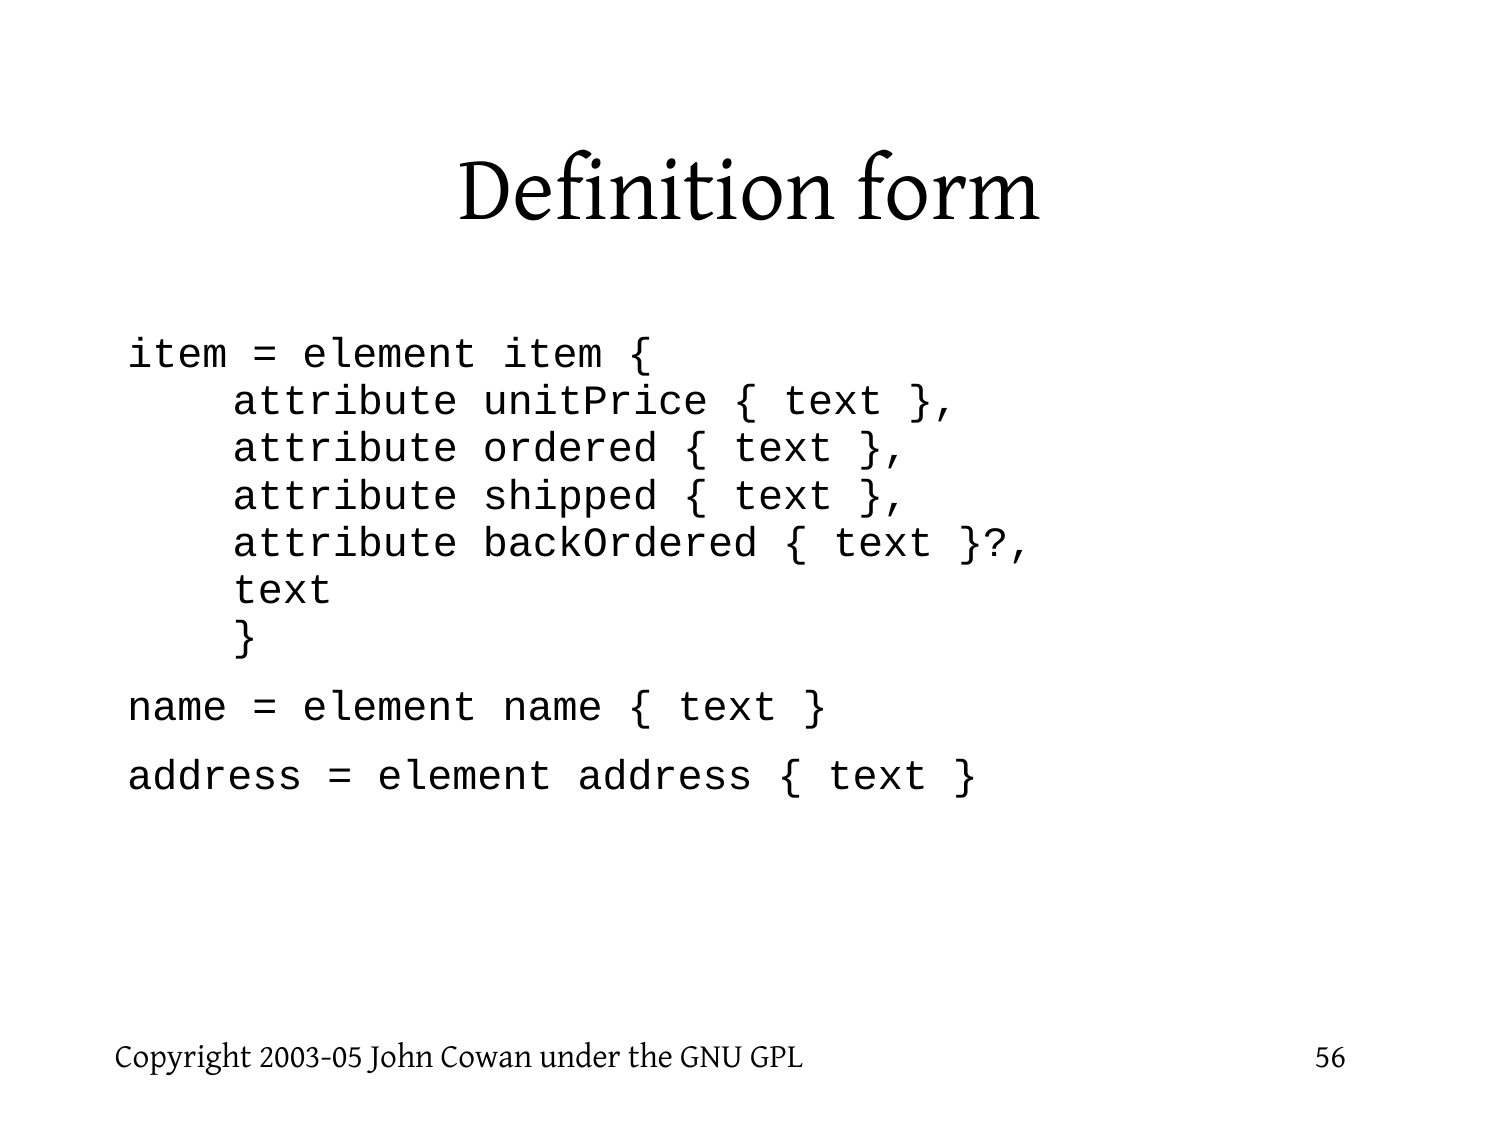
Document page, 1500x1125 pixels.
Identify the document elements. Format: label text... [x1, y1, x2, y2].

list item = element item { attribute unitPrice { text }, attribute ordered { text }, attribute shipped { text }, attribute backOrdered { text }?, text } name = element name { text } address = element address { text } [112, 324, 1388, 1016]
title Definition form [112, 99, 1388, 288]
